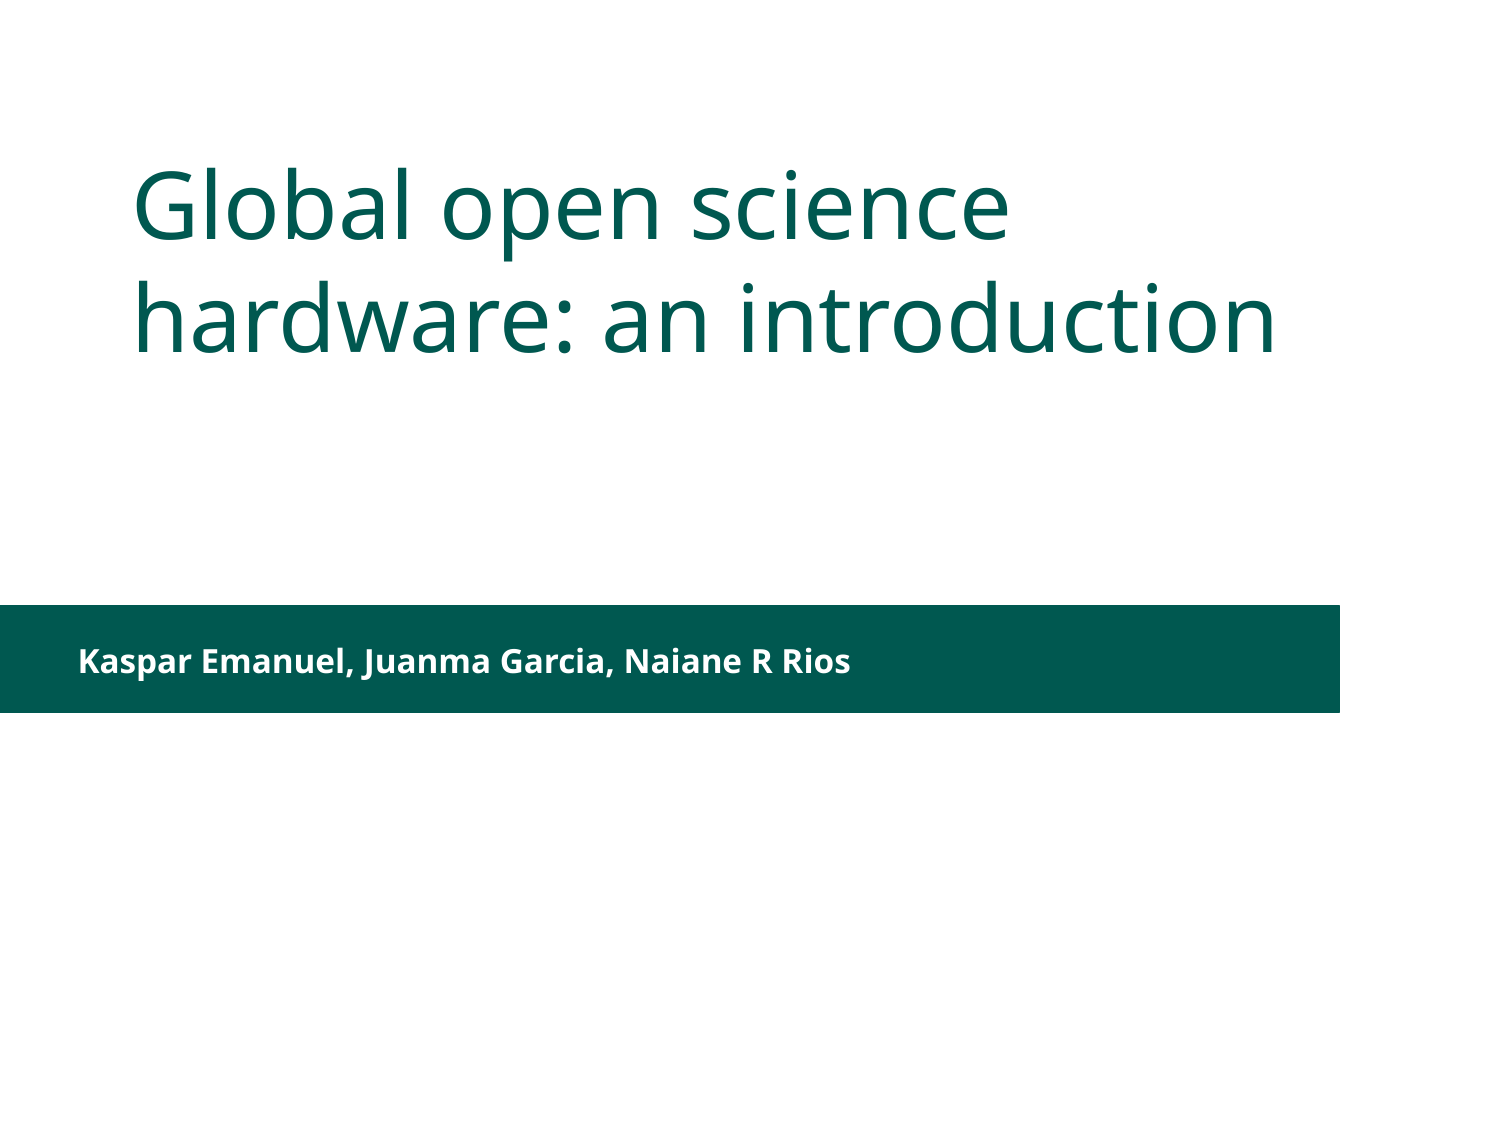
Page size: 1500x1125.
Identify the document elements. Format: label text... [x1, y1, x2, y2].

text_box [0, 605, 1340, 713]
text_box Global open science hardware: an introduction [117, 139, 1308, 431]
text_box Kaspar Emanuel, Juanma Garcia, Naiane R Rios [64, 633, 1307, 724]
